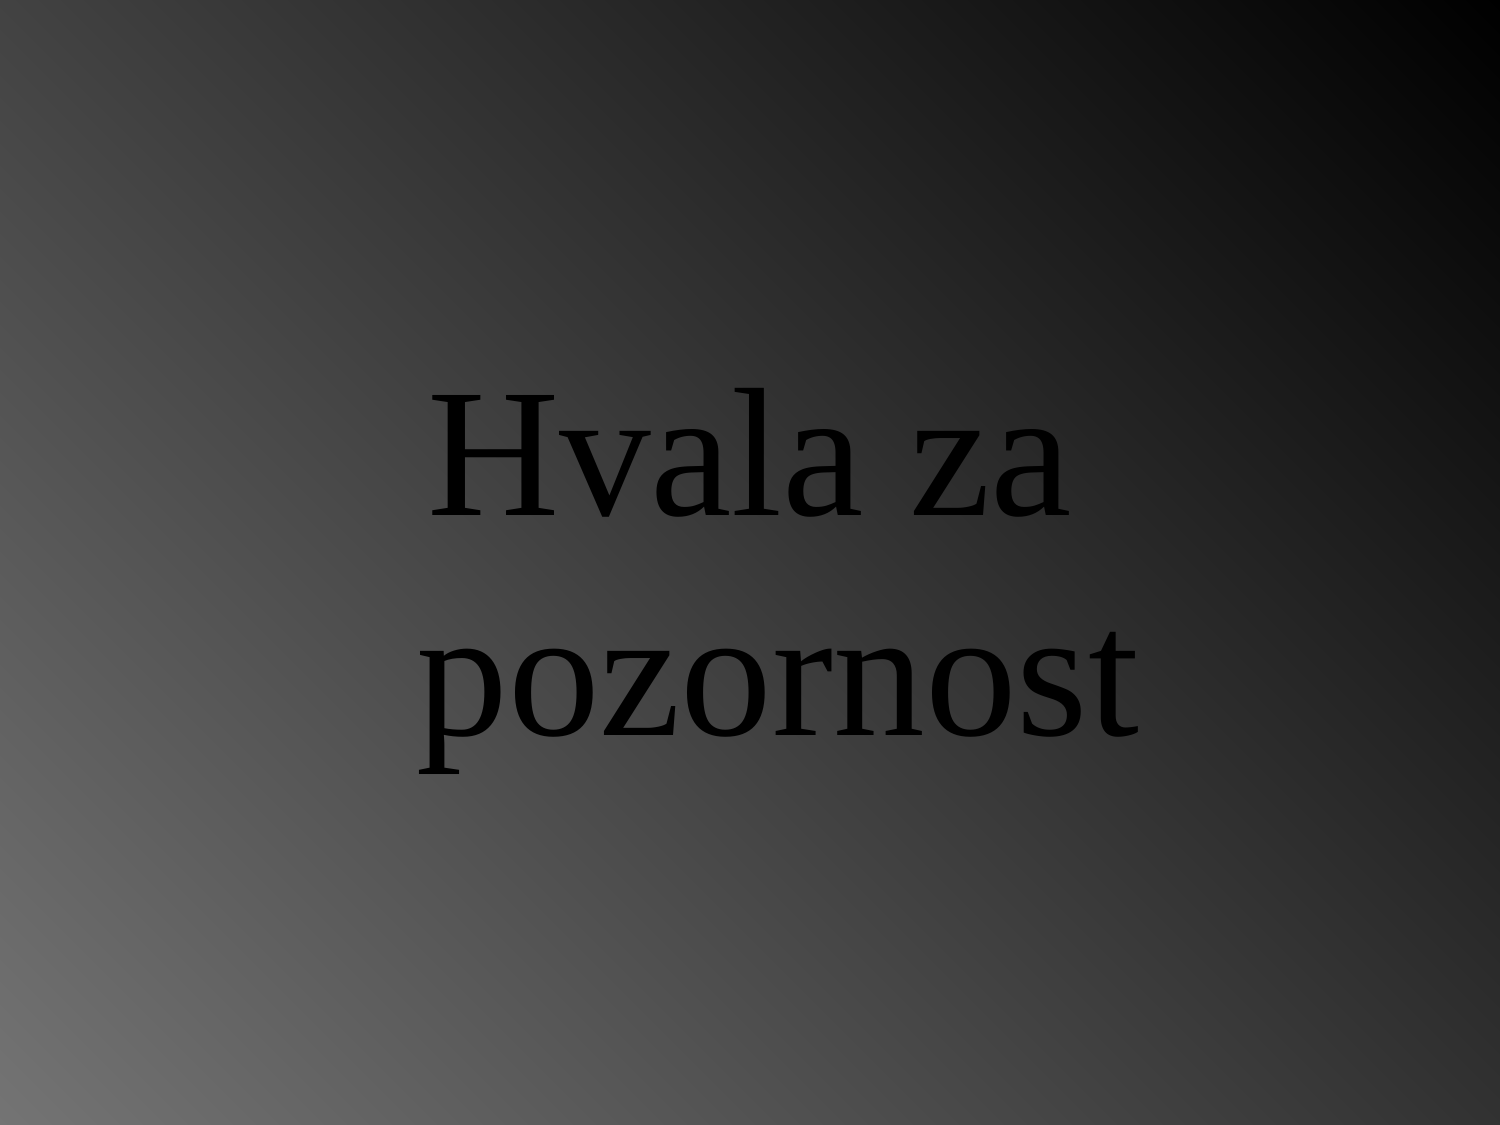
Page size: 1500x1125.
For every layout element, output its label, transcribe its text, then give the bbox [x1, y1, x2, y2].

list Hvala za pozornost [112, 324, 1388, 1000]
